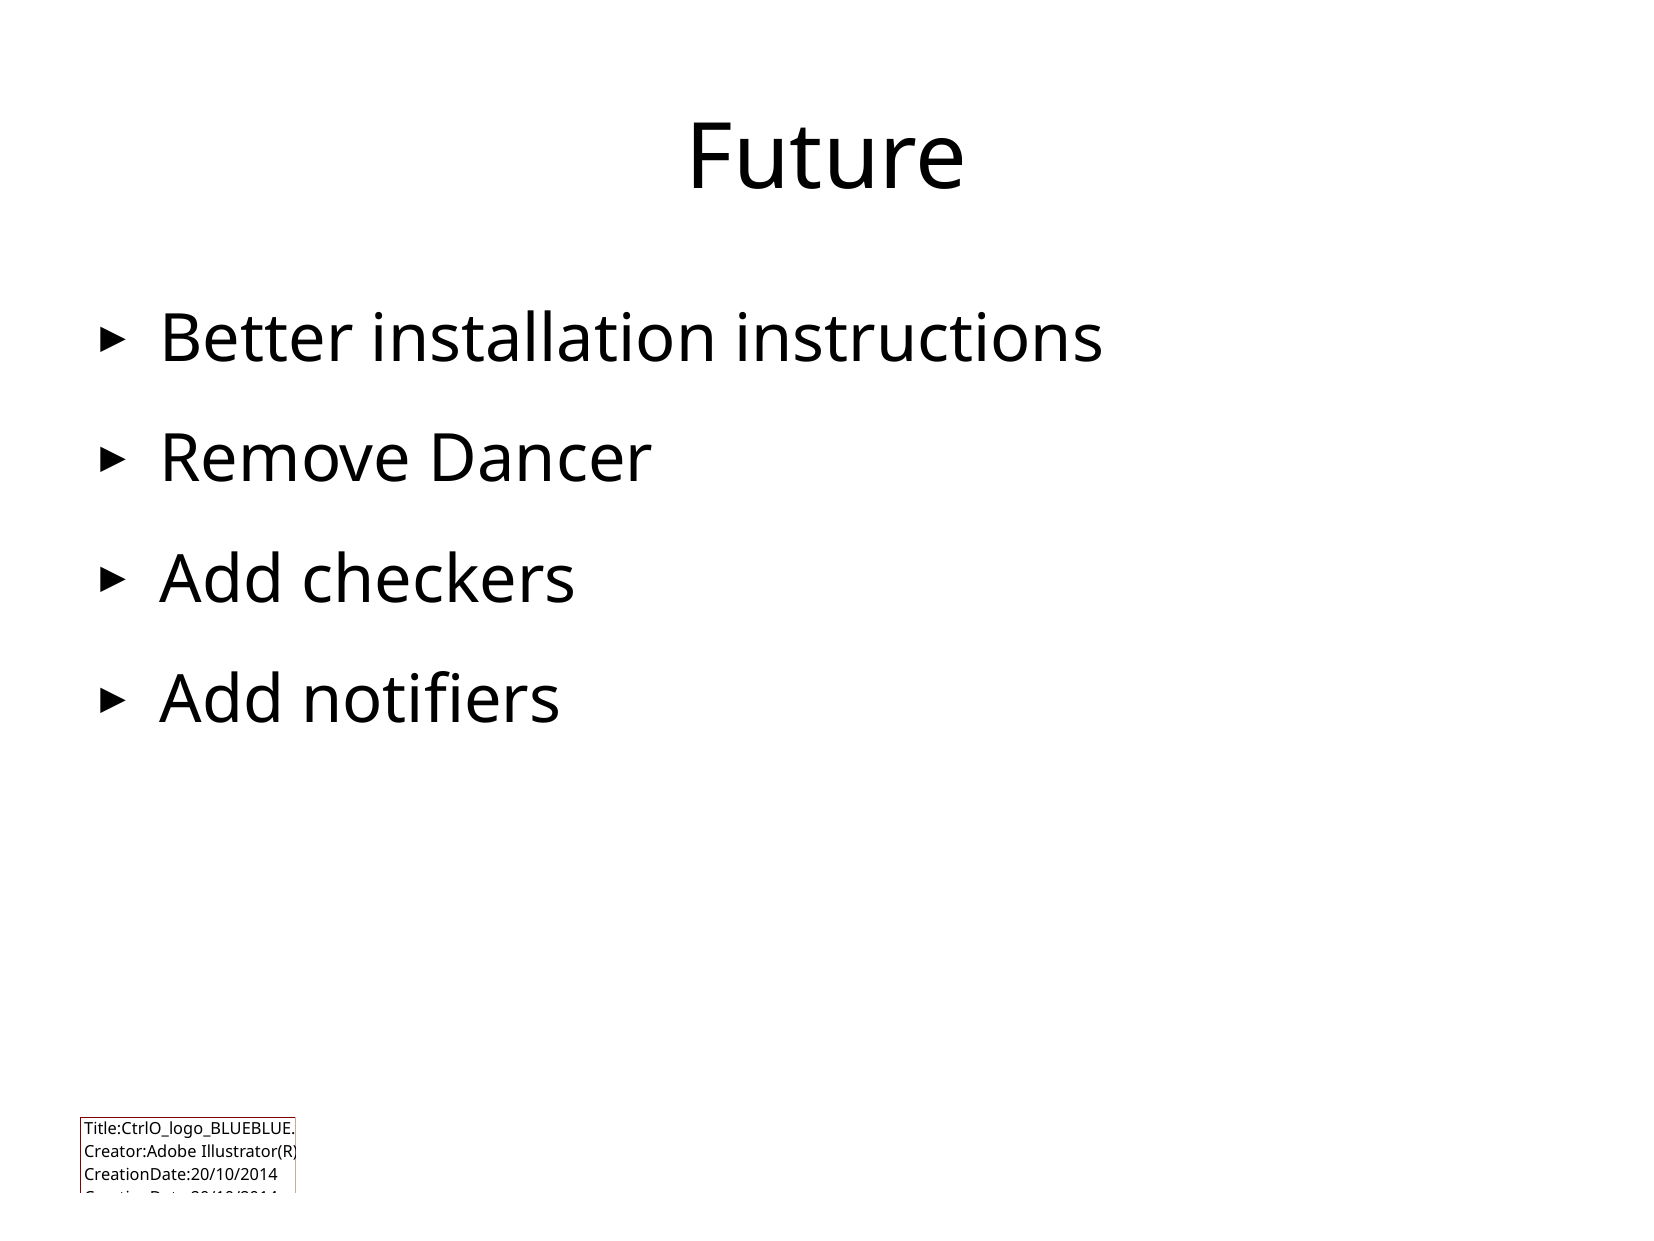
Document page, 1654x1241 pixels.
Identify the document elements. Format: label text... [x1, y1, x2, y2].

title Future [82, 49, 1571, 257]
list Better installation instructions Remove Dancer Add checkers Add notifiers [82, 290, 1571, 1010]
